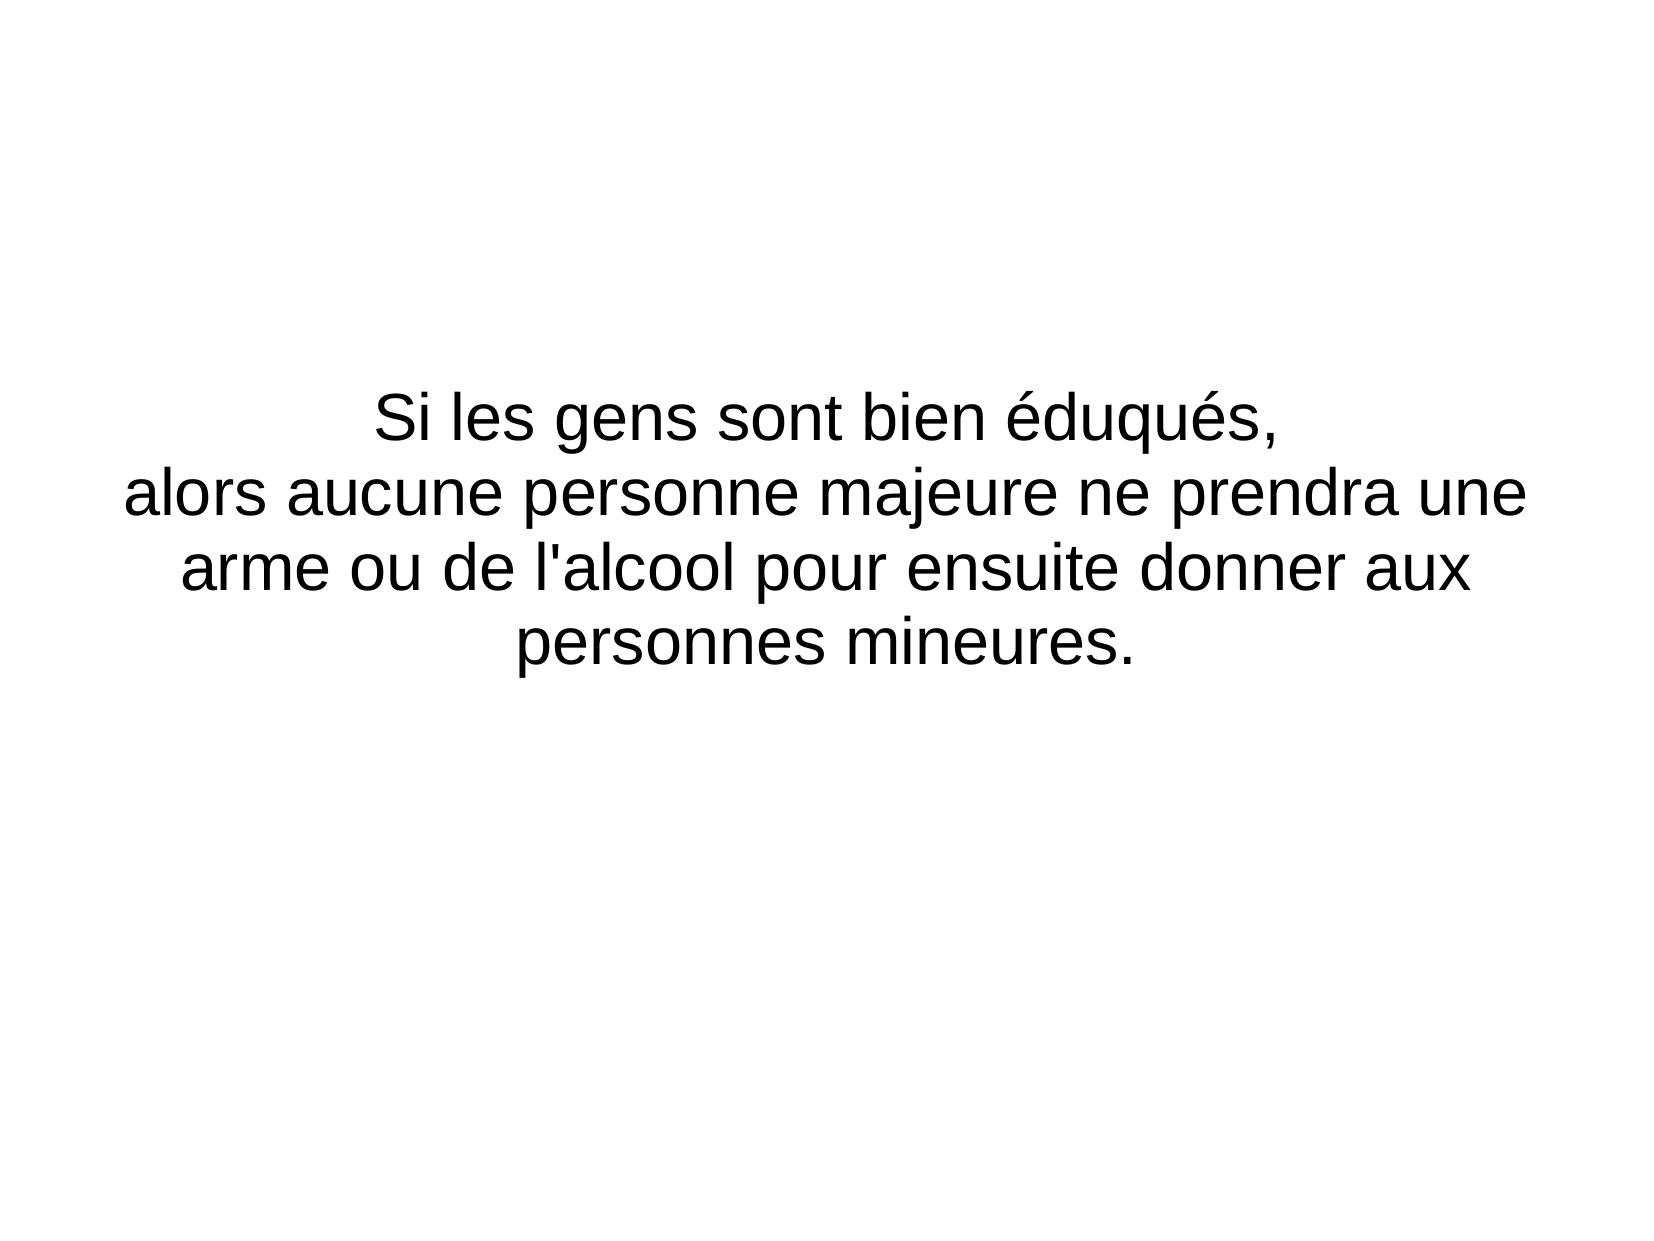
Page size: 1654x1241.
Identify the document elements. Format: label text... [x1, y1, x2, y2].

subtitle Si les gens sont bien éduqués, alors aucune personne majeure ne prendra une arme ou de l'alcool pour ensuite donner aux personnes mineures. [82, 49, 1571, 1010]
